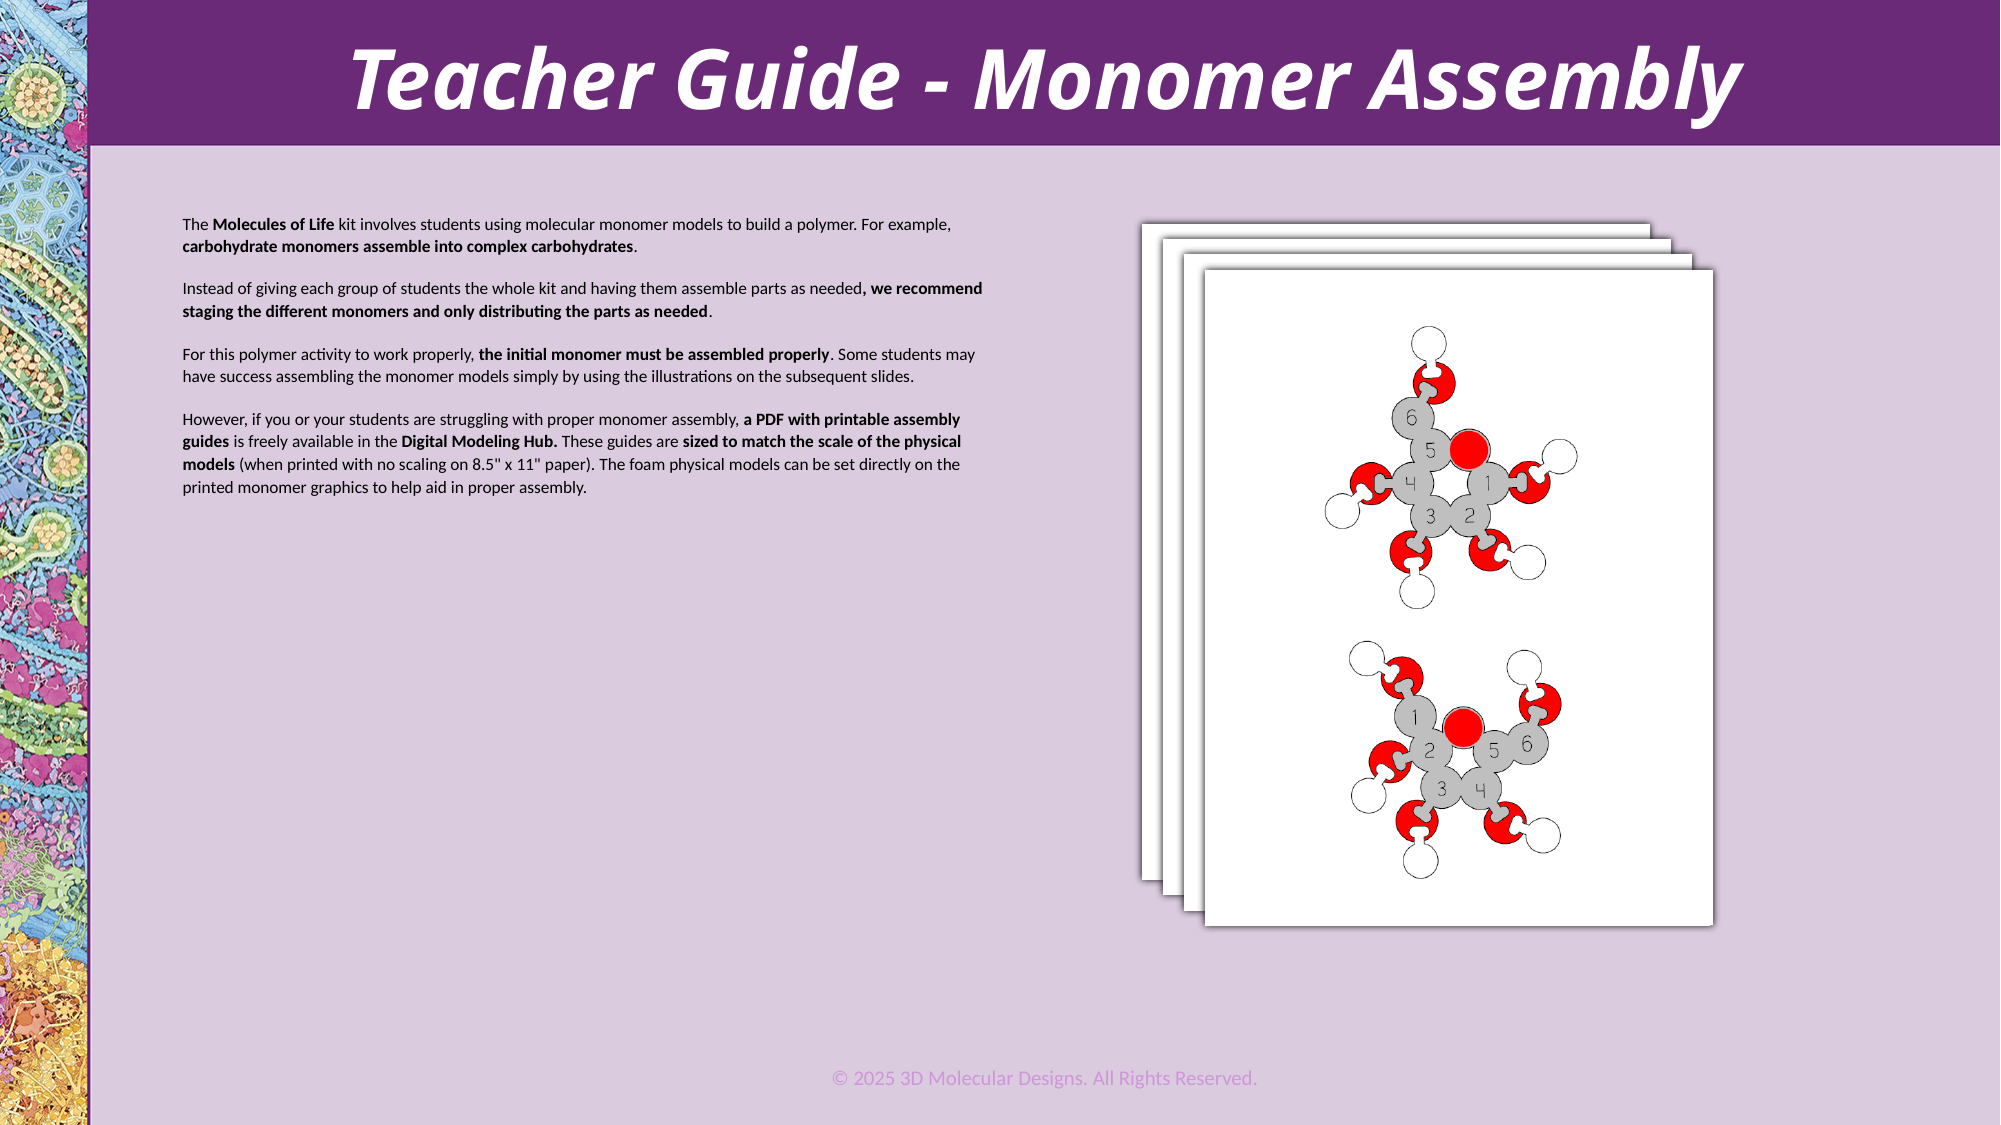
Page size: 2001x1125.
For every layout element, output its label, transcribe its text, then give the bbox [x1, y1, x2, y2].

title Teacher Guide - Monomer Assembly [116, 29, 1973, 126]
picture [1121, 203, 1742, 958]
list The Molecules of Life kit involves students using molecular monomer models to build a polymer. For example, carbohydrate monomers assemble into complex carbohydrates. Instead of giving each group of students the whole kit and having them assemble parts as needed, we recommend staging the different monomers and only distributing the parts as needed. For this polymer activity to work properly, the initial monomer must be assembled properly. Some students may have success assembling the monomer models simply by using the illustrations on the subsequent slides. However, if you or your students are struggling with proper monomer assembly, a PDF with printable assembly guides is freely available in the Digital Modeling Hub. These guides are sized to match the scale of the physical models (when printed with no scaling on 8.5" x 11" paper). The foam physical models can be set directly on the printed monomer graphics to help aid in proper assembly. [153, 203, 1026, 1019]
